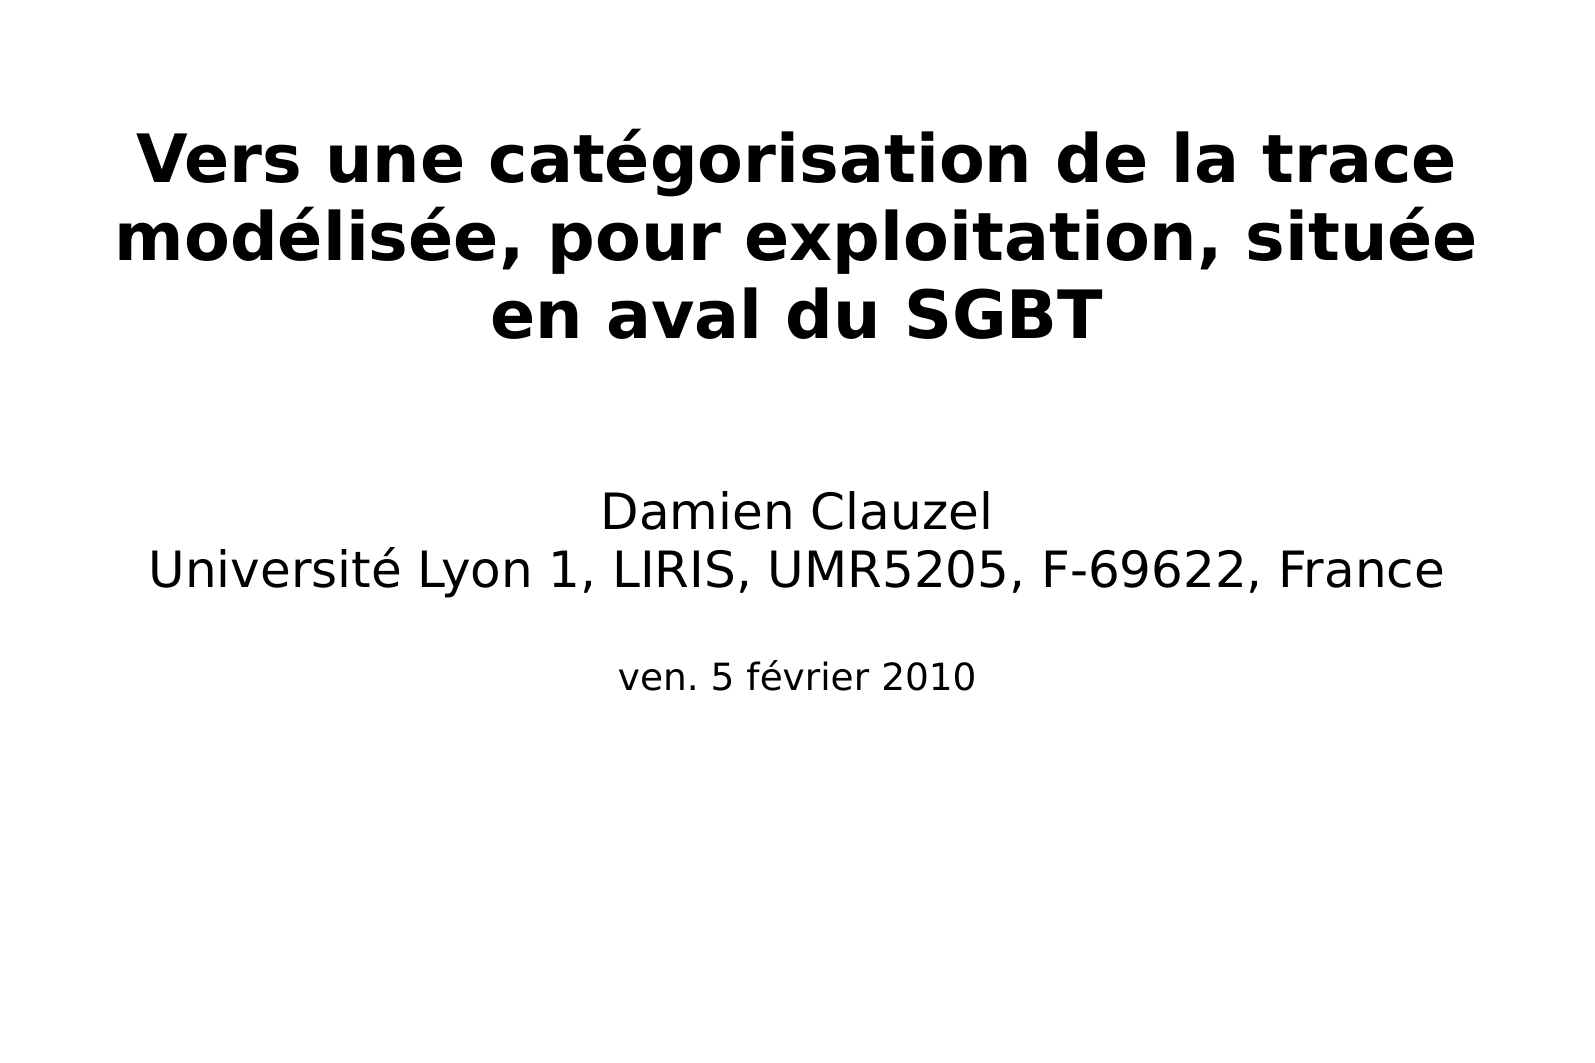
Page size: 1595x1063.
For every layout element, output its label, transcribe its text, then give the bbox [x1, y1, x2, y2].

text_box ven. 5 février 2010 [603, 648, 992, 719]
subtitle Damien Clauzel Université Lyon 1, LIRIS, UMR5205, F-69622, France [79, 355, 1515, 951]
title Vers une catégorisation de la trace modélisée, pour exploitation, située en aval du SGBT [79, 120, 1515, 355]
